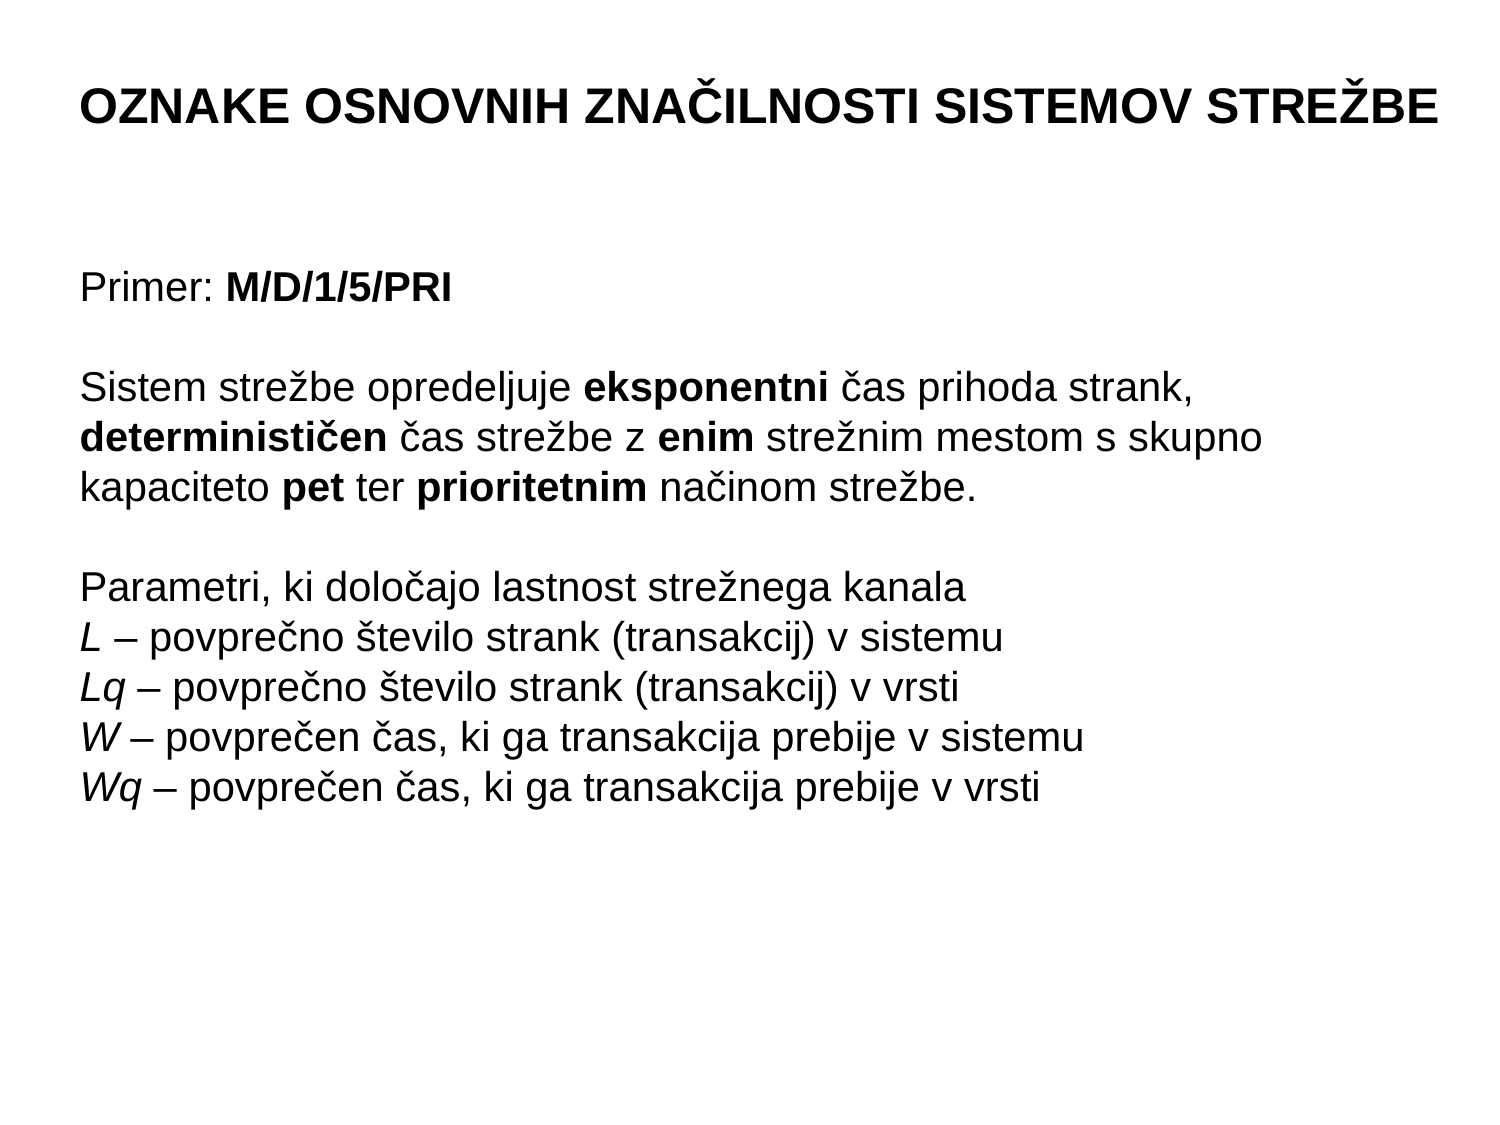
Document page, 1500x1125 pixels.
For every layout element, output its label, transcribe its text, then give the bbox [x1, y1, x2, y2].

text_box OZNAKE OSNOVNIH ZNAČILNOSTI SISTEMOV STREŽBE [64, 65, 1471, 202]
text_box Primer: M/D/1/5/PRI Sistem strežbe opredeljuje eksponentni čas prihoda strank, determinističen čas strežbe z enim strežnim mestom s skupno kapaciteto pet ter prioritetnim načinom strežbe. Parametri, ki določajo lastnost strežnega kanala L – povprečno število strank (transakcij) v sistemu Lq – povprečno število strank (transakcij) v vrsti W – povprečen čas, ki ga transakcija prebije v sistemu Wq – povprečen čas, ki ga transakcija prebije v vrsti [64, 251, 1412, 818]
